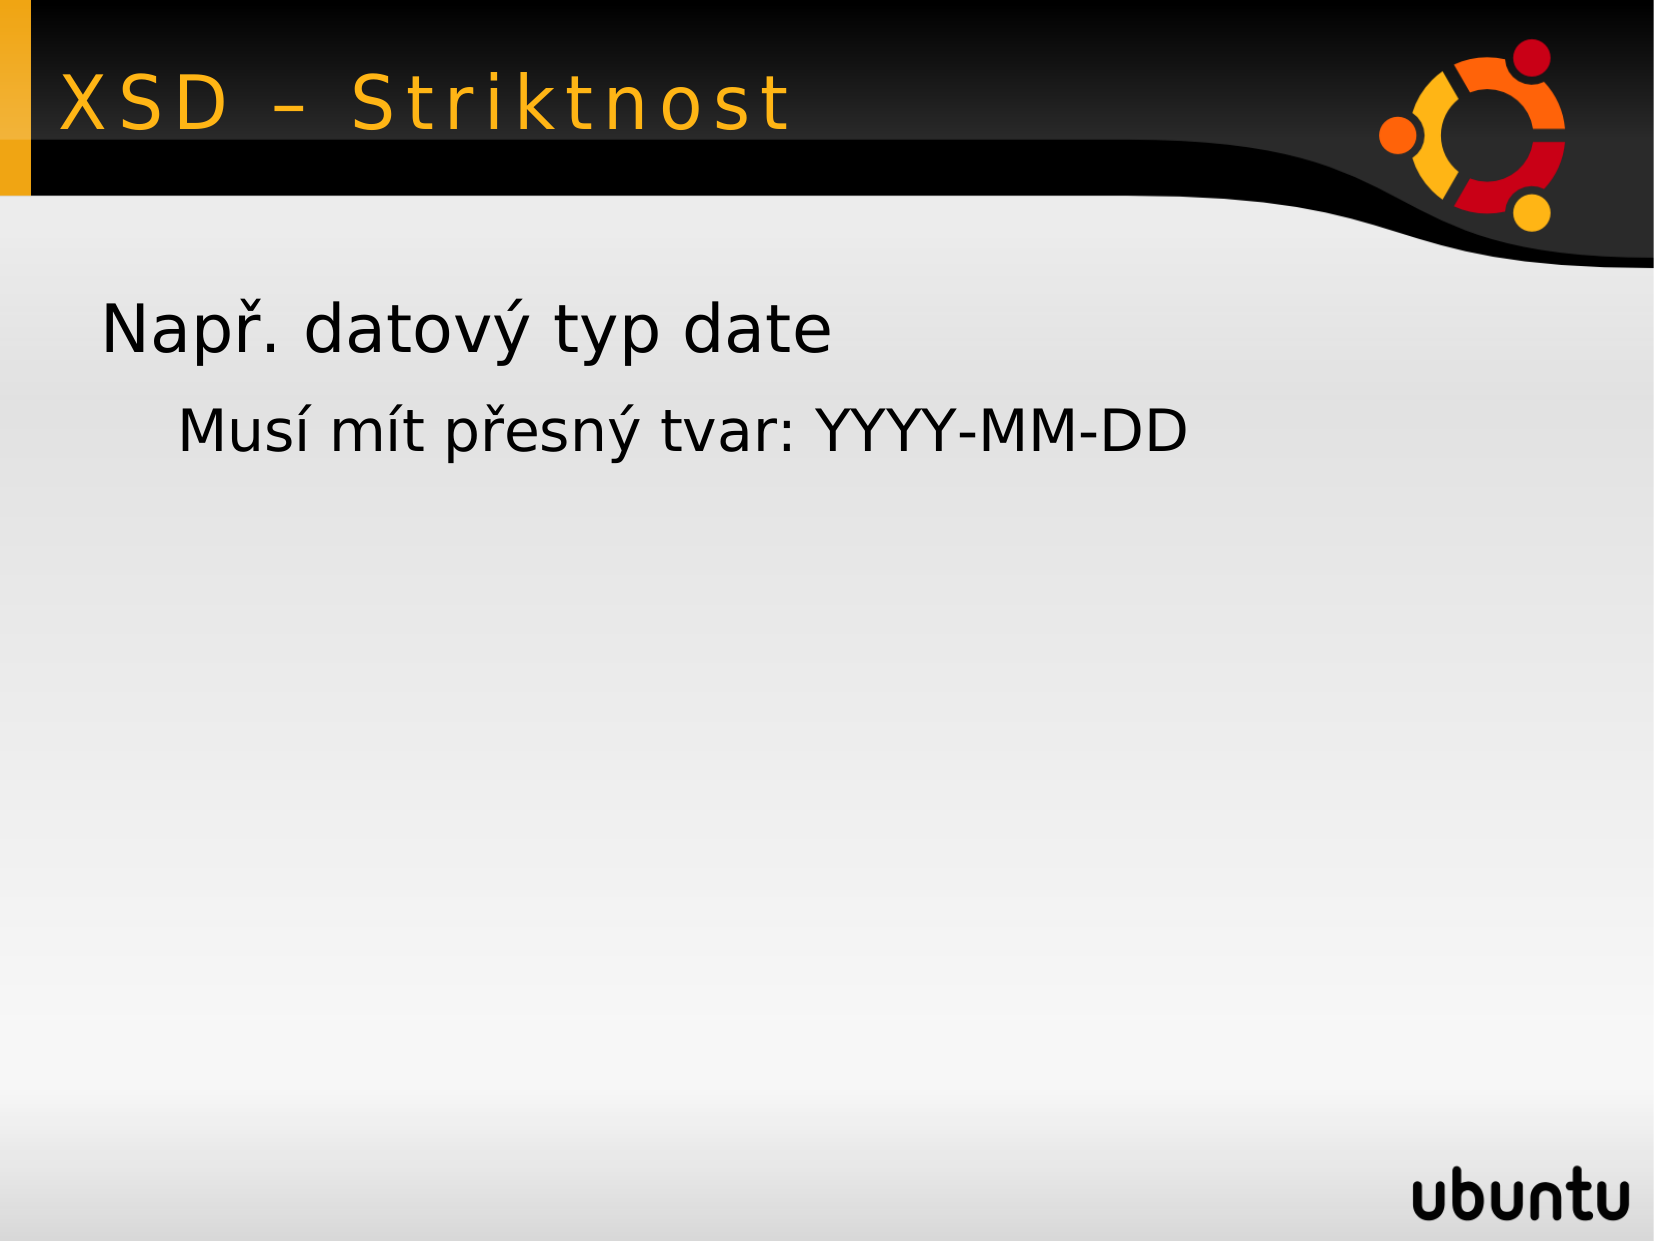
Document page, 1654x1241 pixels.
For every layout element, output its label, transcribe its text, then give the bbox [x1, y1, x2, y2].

list Např. datový typ date Musí mít přesný tvar: YYYY-MM-DD [82, 290, 1571, 1109]
picture [0, 0, 1654, 1241]
title XSD – Striktnost [59, 29, 1270, 178]
